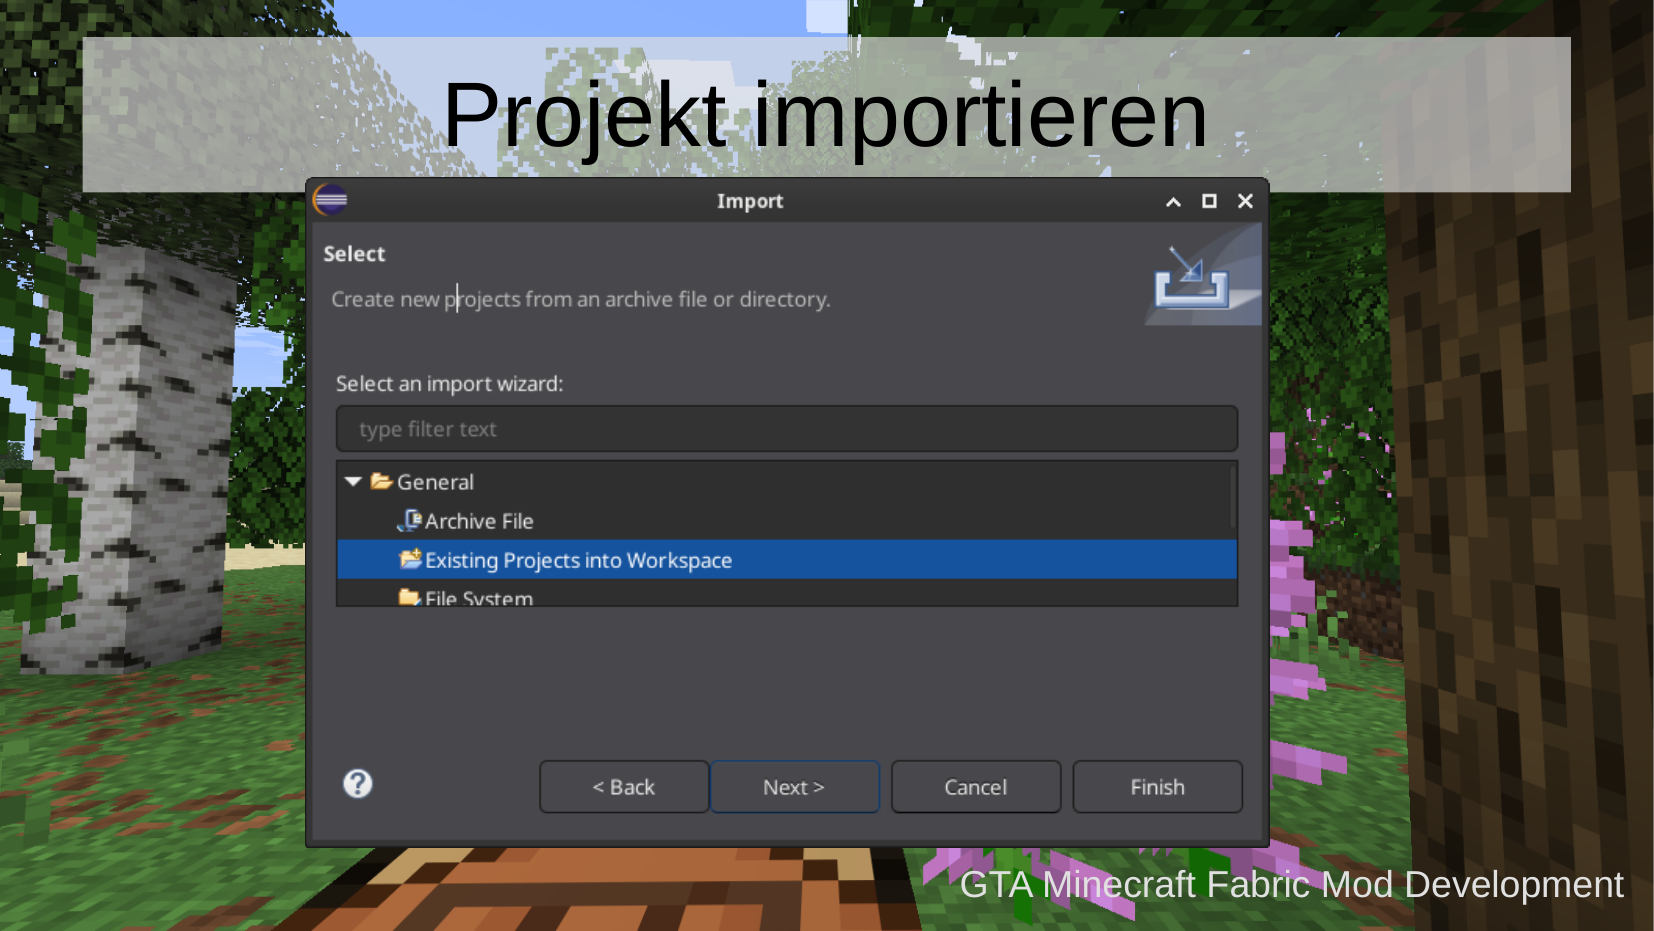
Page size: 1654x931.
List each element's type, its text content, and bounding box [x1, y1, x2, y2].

title Projekt importieren [82, 37, 1571, 193]
picture [0, 0, 1654, 931]
